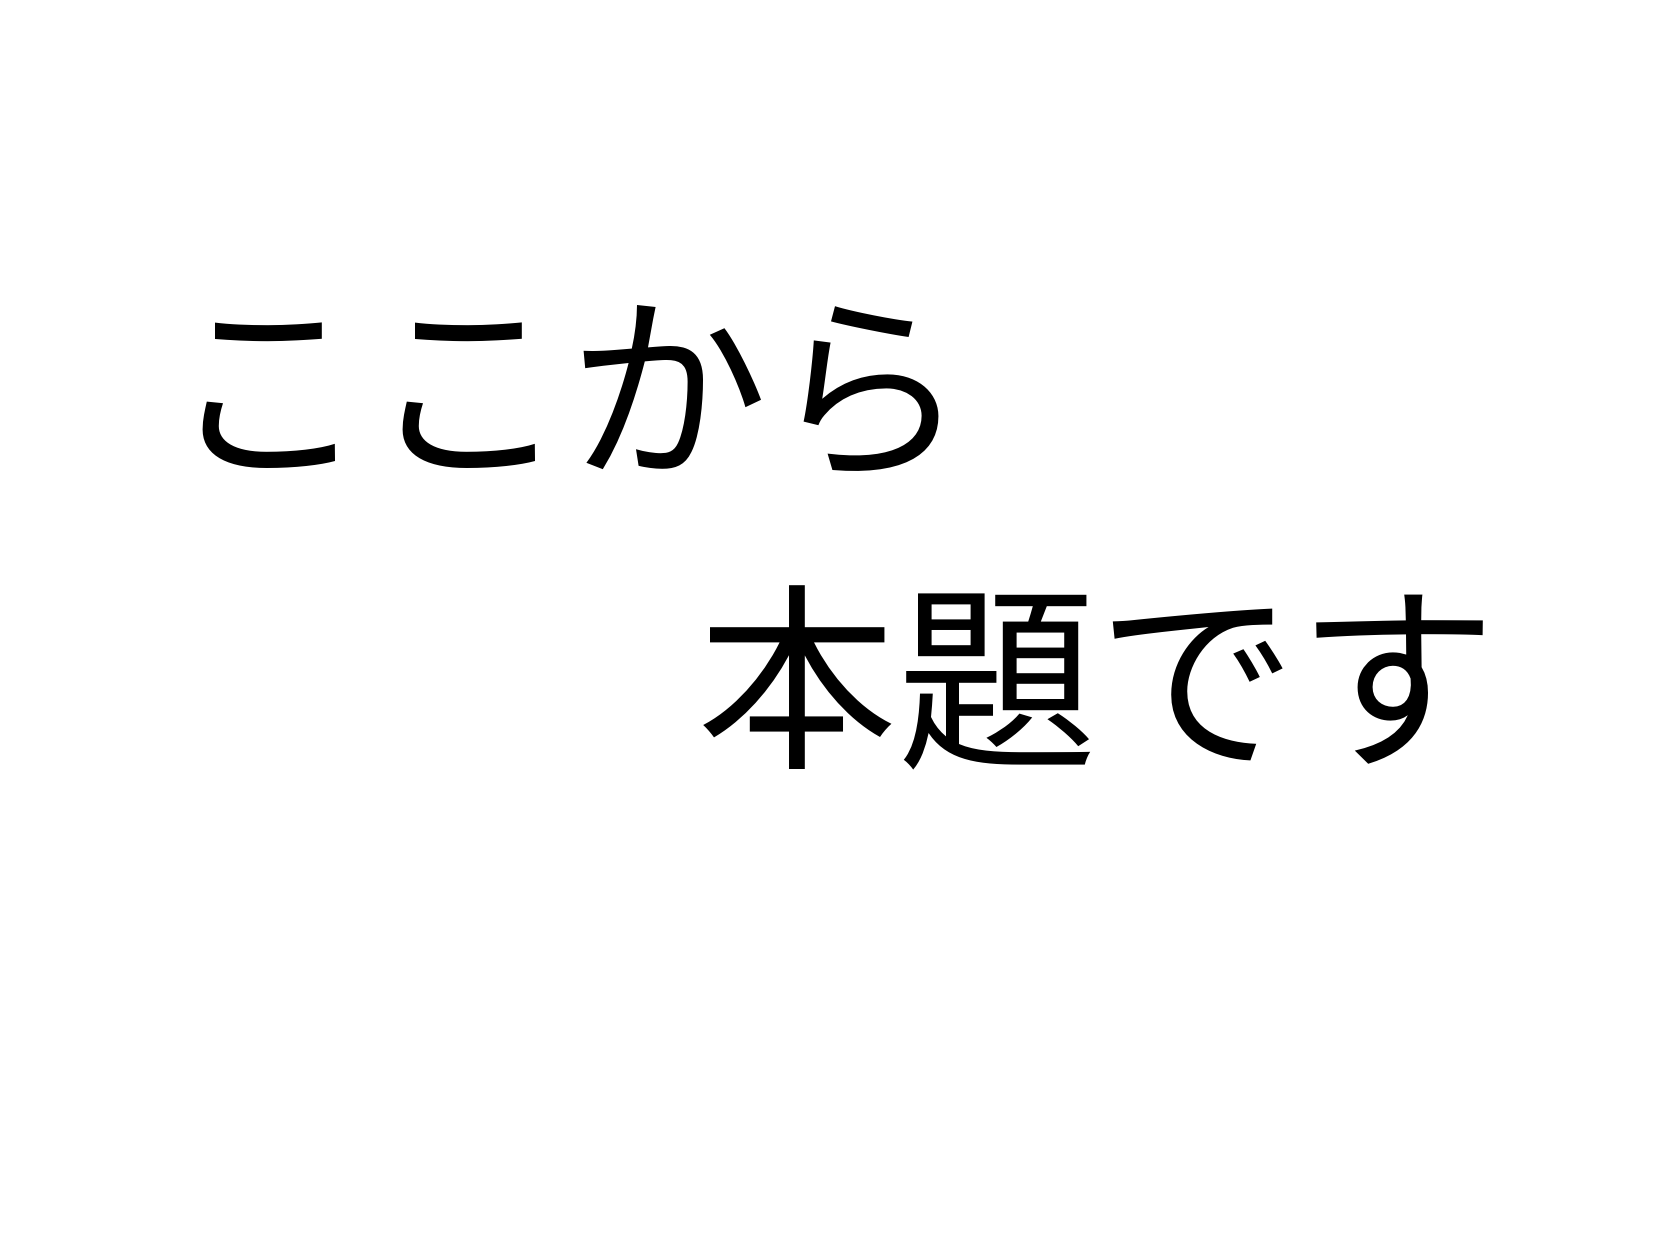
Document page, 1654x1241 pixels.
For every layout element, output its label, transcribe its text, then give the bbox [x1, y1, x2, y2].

text_box ここから 本題です [153, 224, 1512, 748]
